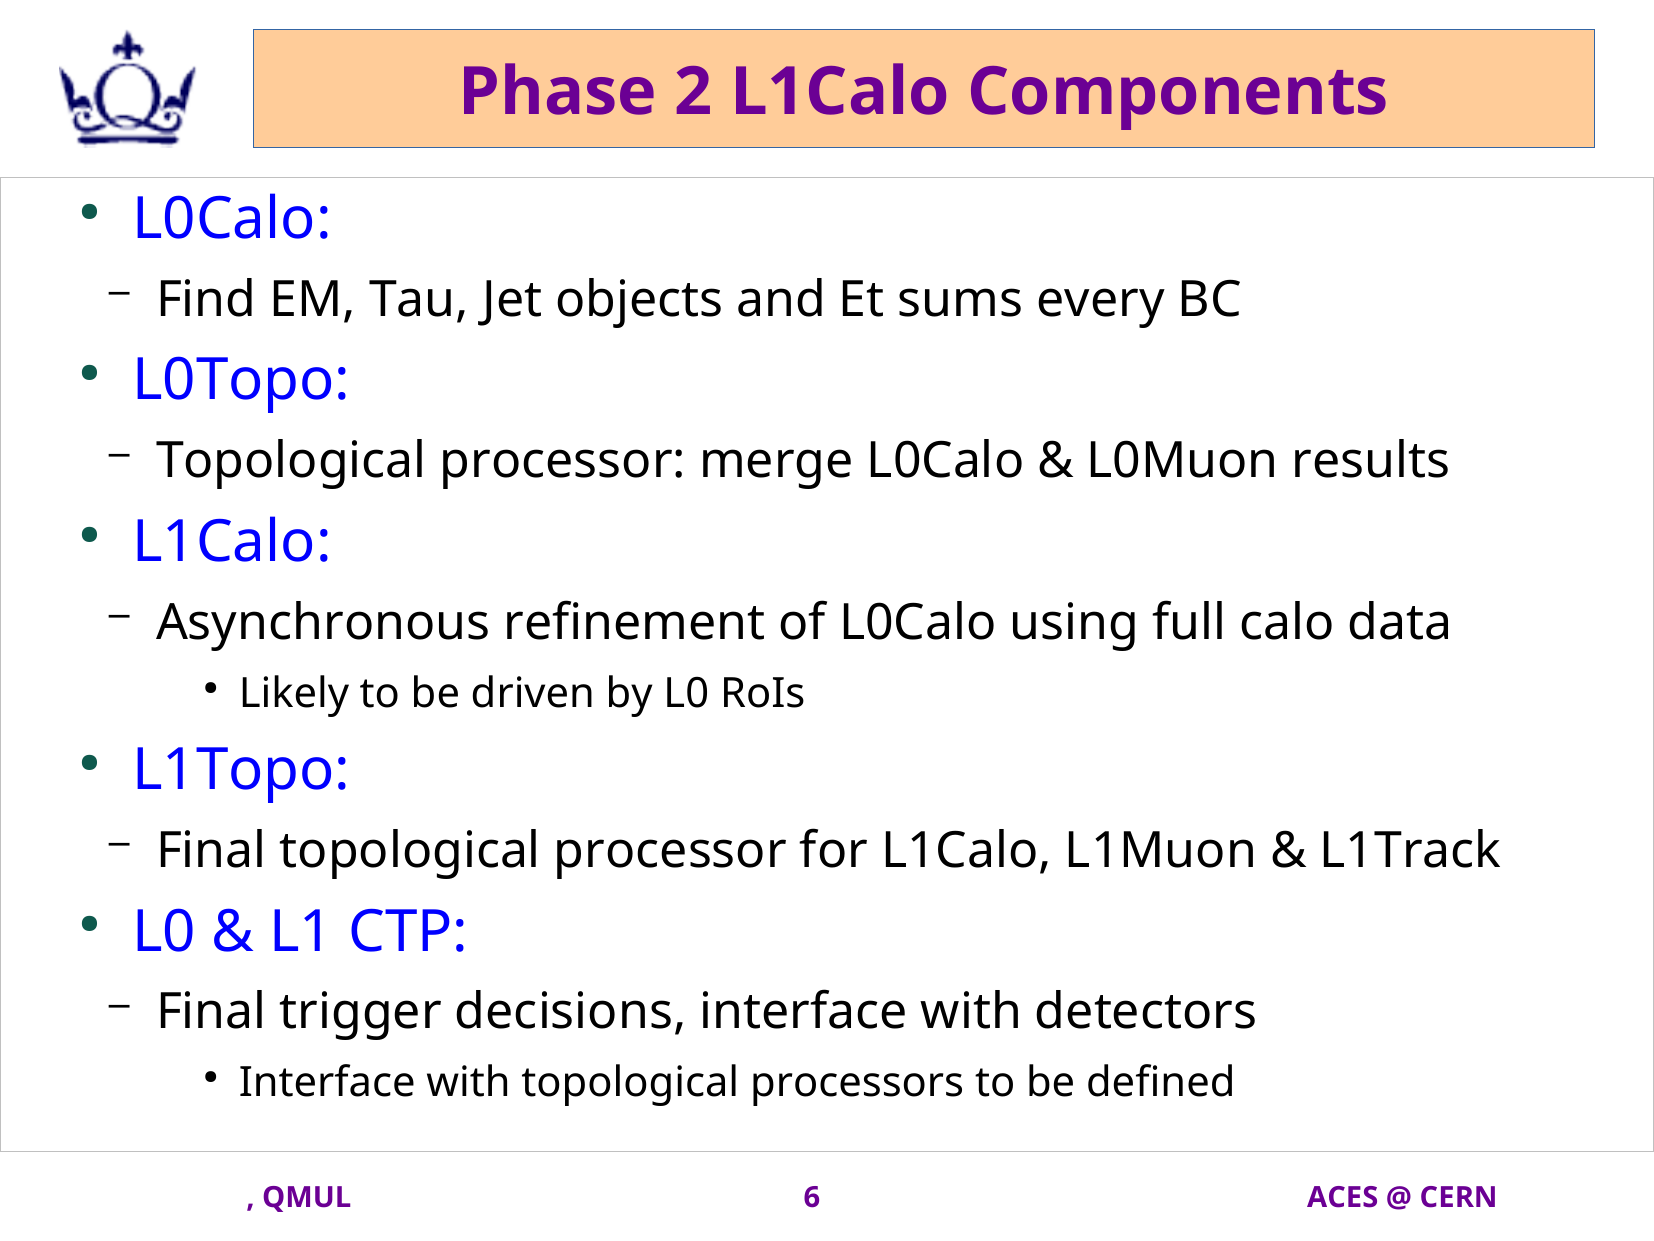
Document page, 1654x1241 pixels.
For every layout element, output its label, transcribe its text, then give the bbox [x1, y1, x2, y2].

picture [59, 29, 200, 148]
title Phase 2 L1Calo Components [253, 29, 1595, 148]
list L0Calo: Find EM, Tau, Jet objects and Et sums every BC L0Topo: Topological processor: merge L0Calo & L0Muon results L1Calo: Asynchronous refinement of L0Calo using full calo data Likely to be driven by L0 RoIs L1Topo: Final topological processor for L1Calo, L1Muon & L1Track L0 & L1 CTP: Final trigger decisions, interface with detectors Interface with topological processors to be defined [61, 181, 1605, 1149]
